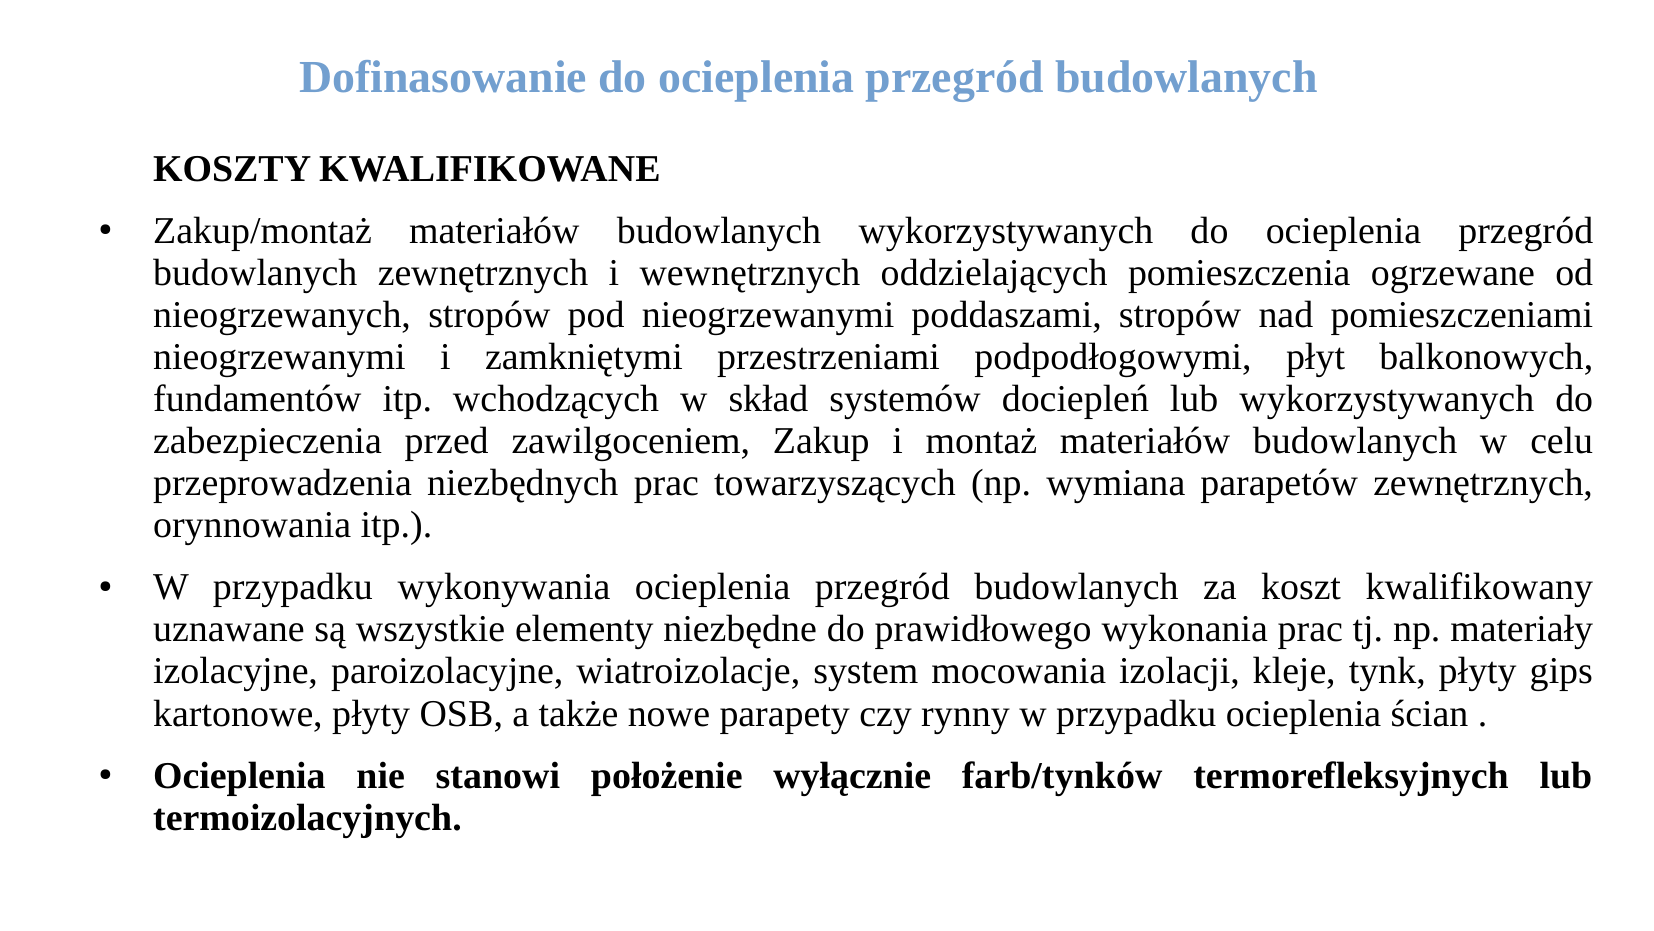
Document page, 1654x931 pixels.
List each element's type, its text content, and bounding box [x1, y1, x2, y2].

title Dofinasowanie do ocieplenia przegród budowlanych [82, 37, 1536, 119]
list KOSZTY KWALIFIKOWANE Zakup/montaż materiałów budowlanych wykorzystywanych do ocieplenia przegród budowlanych zewnętrznych i wewnętrznych oddzielających pomieszczenia ogrzewane od nieogrzewanych, stropów pod nieogrzewanymi poddaszami, stropów nad pomieszczeniami nieogrzewanymi i zamkniętymi przestrzeniami podpodłogowymi, płyt balkonowych, fundamentów itp. wchodzących w skład systemów dociepleń lub wykorzystywanych do zabezpieczenia przed zawilgoceniem, Zakup i montaż materiałów budowlanych w celu przeprowadzenia niezbędnych prac towarzyszących (np. wymiana parapetów zewnętrznych, orynnowania itp.). W przypadku wykonywania ocieplenia przegród budowlanych za koszt kwalifikowany uznawane są wszystkie elementy niezbędne do prawidłowego wykonania prac tj. np. materiały izolacyjne, paroizolacyjne, wiatroizolacje, system mocowania izolacji, kleje, tynk, płyty gips kartonowe, płyty OSB, a także nowe parapety czy rynny w przypadku ocieplenia ścian . Ocieplenia nie stanowi położenie wyłącznie farb/tynków termorefleksyjnych lub termoizolacyjnych. [88, 147, 1595, 857]
